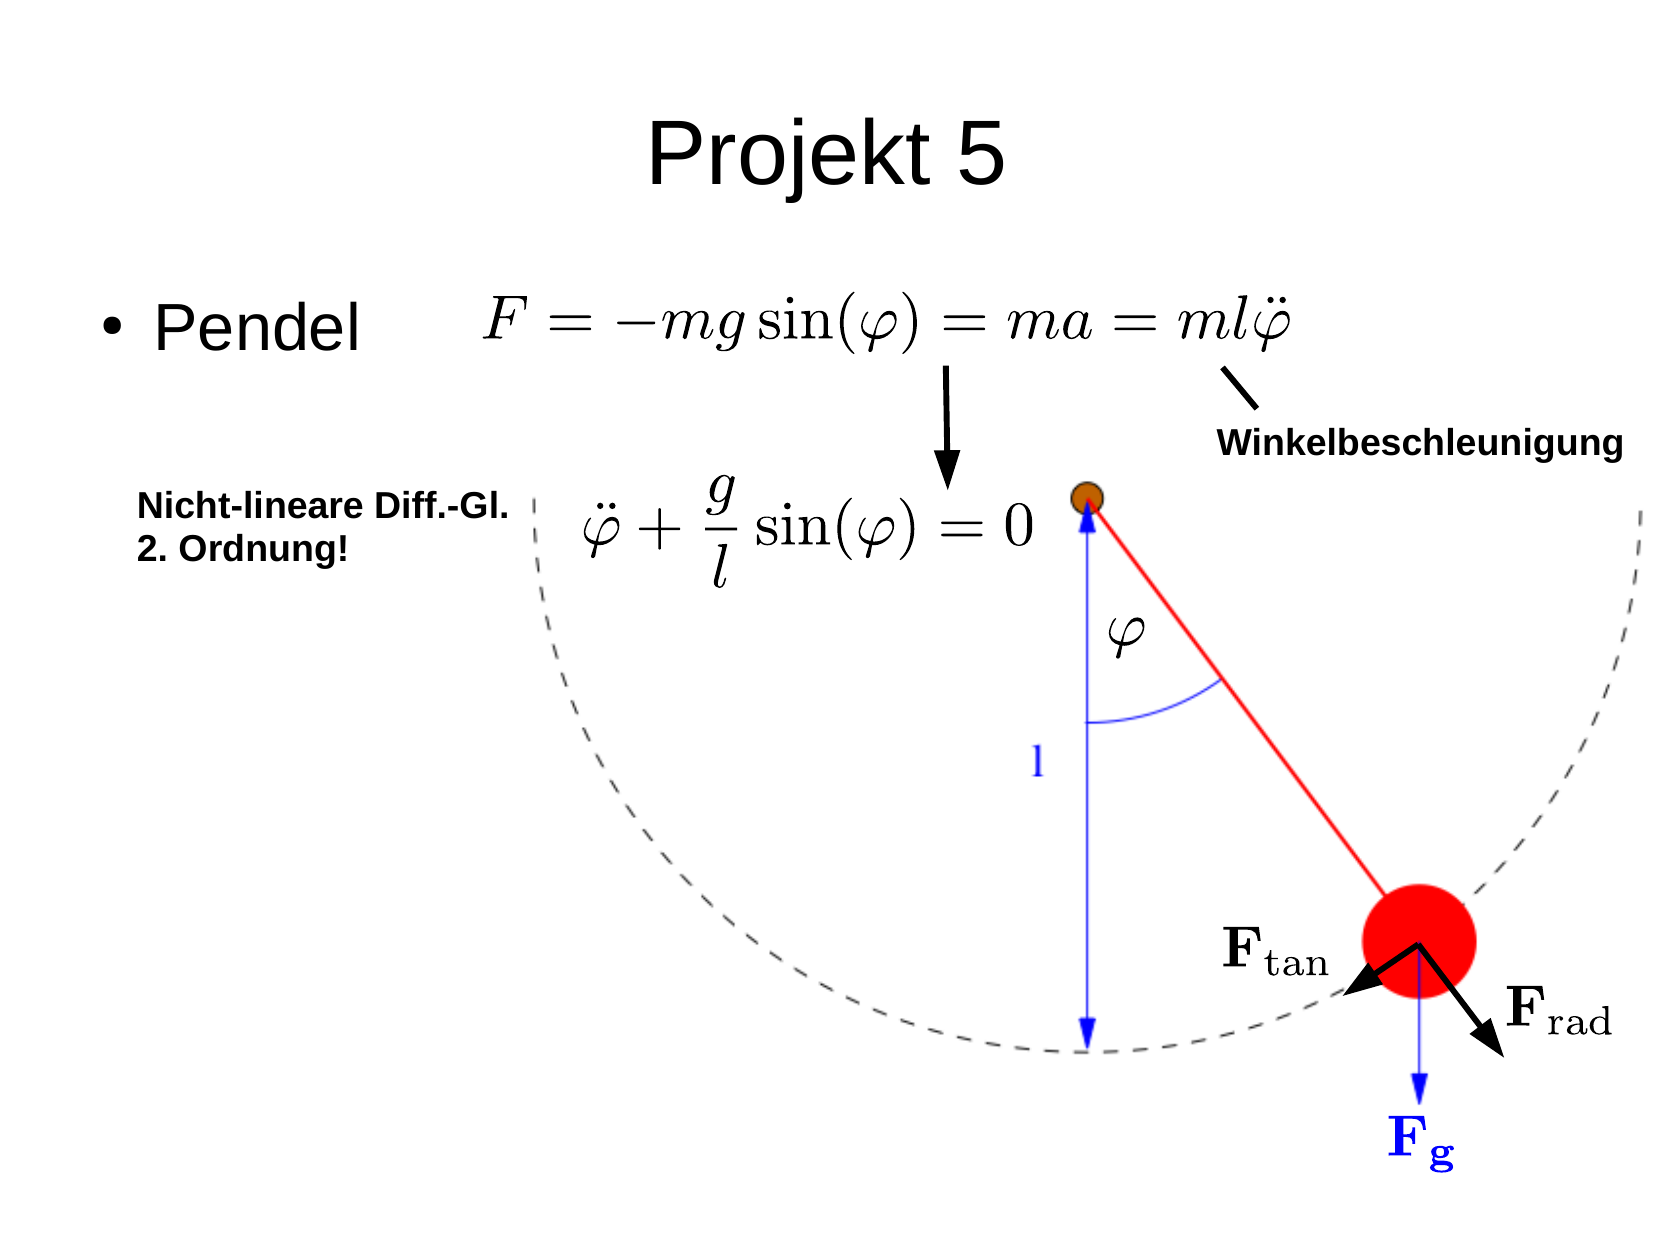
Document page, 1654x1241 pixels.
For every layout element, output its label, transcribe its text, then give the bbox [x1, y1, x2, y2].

title Projekt 5 [82, 56, 1571, 250]
picture [532, 478, 1645, 1111]
text_box [1386, 1115, 1456, 1173]
text_box [1221, 926, 1330, 976]
text_box [1457, 985, 1614, 1078]
text_box [580, 474, 1035, 589]
list Pendel [82, 290, 1571, 1094]
text_box Winkelbeschleunigung [1201, 414, 1641, 472]
text_box Nicht-lineare Diff.-Gl. 2. Ordnung! [122, 477, 526, 577]
text_box [1105, 617, 1161, 688]
text_box [480, 291, 1293, 355]
